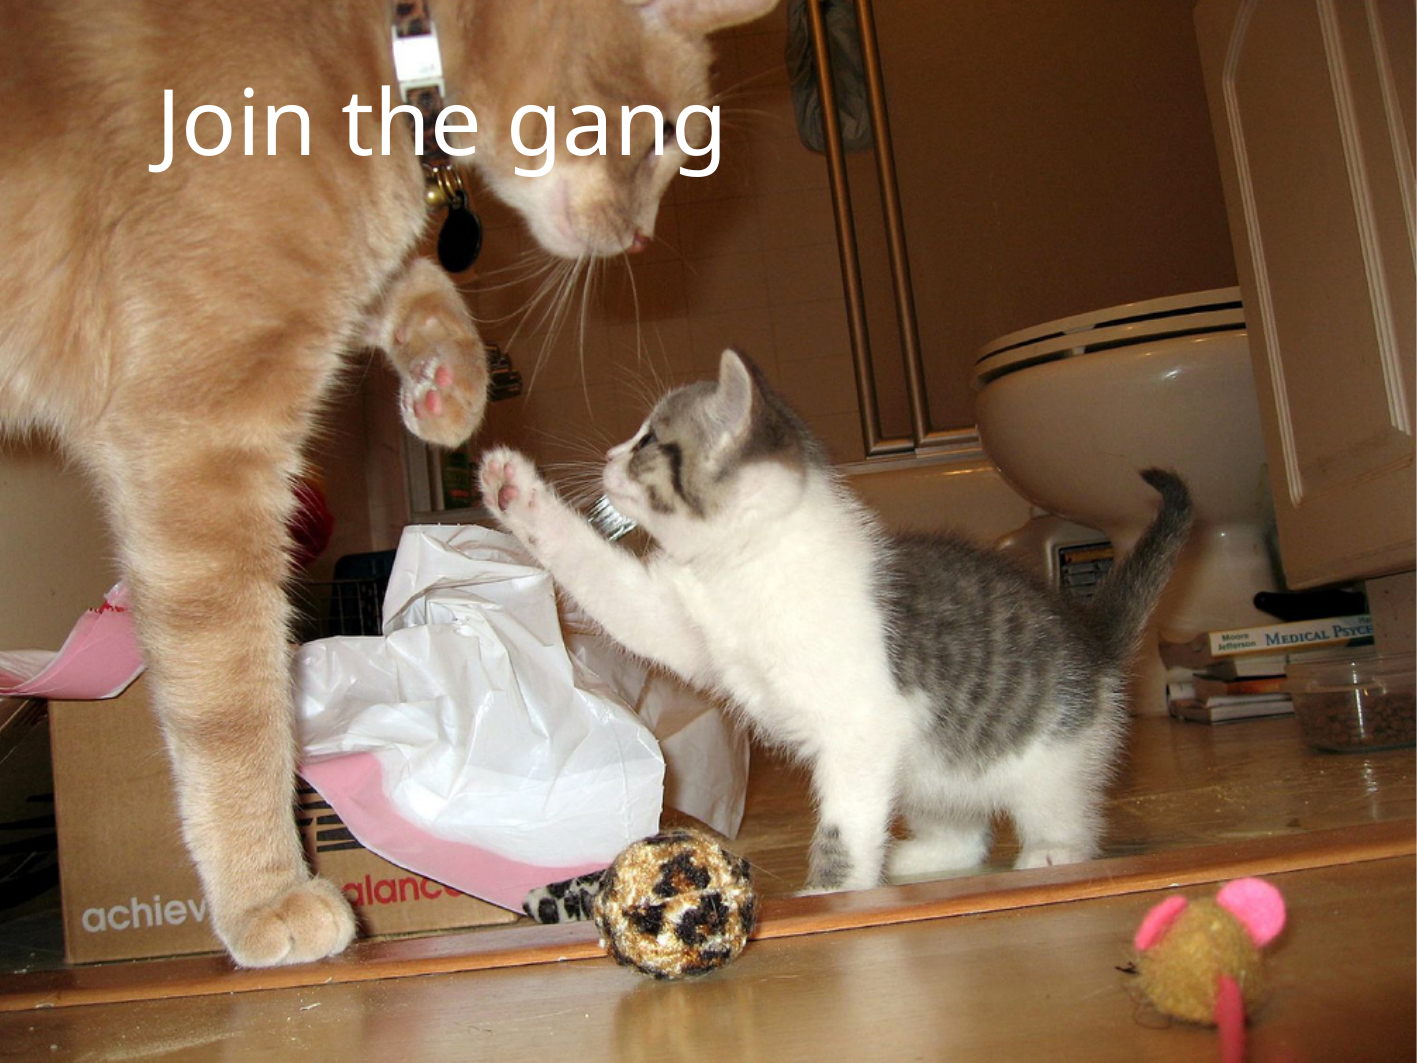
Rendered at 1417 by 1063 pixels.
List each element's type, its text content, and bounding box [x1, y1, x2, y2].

picture [0, 0, 1417, 1063]
text_box Join the gang [0, 55, 885, 184]
